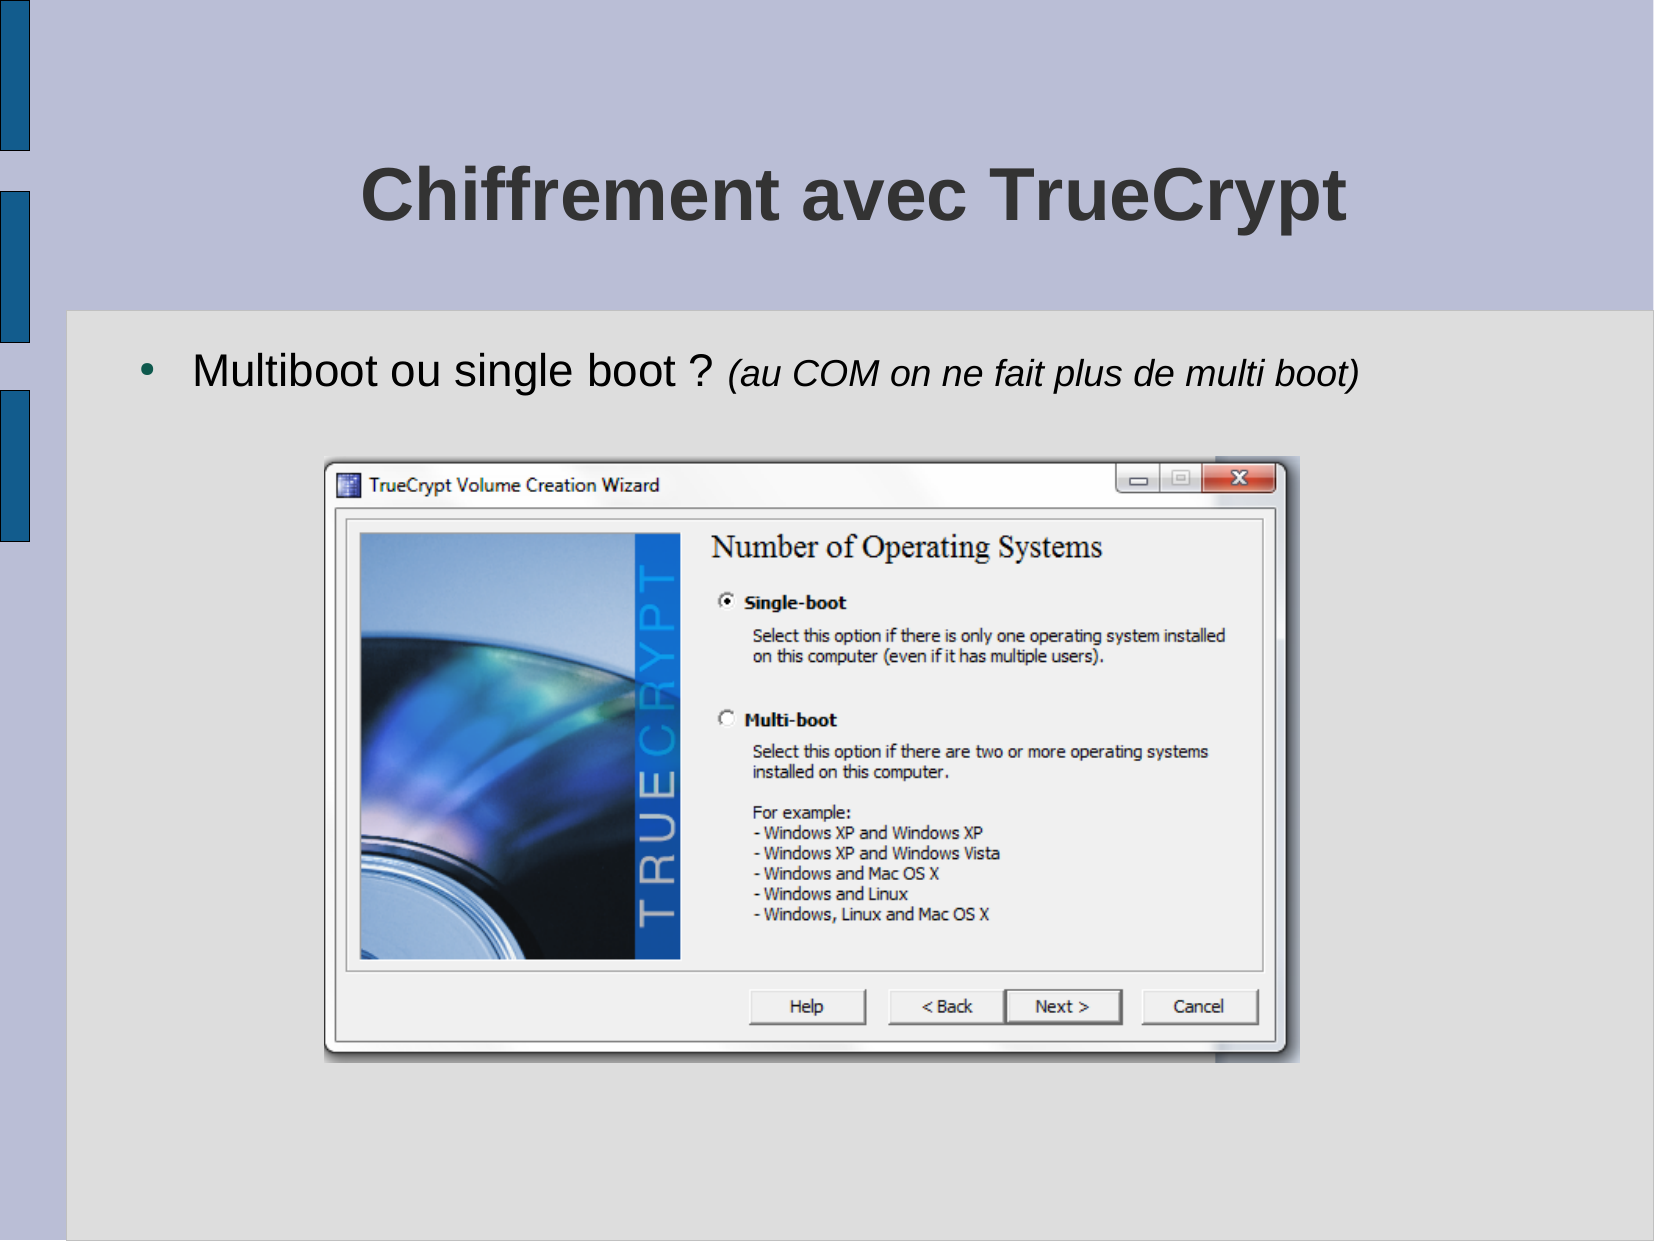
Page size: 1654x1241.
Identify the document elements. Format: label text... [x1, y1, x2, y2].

list Multiboot ou single boot ? (au COM on ne fait plus de multi boot) [121, 344, 1534, 1127]
title Chiffrement avec TrueCrypt [121, 91, 1534, 299]
picture [324, 456, 1300, 1063]
